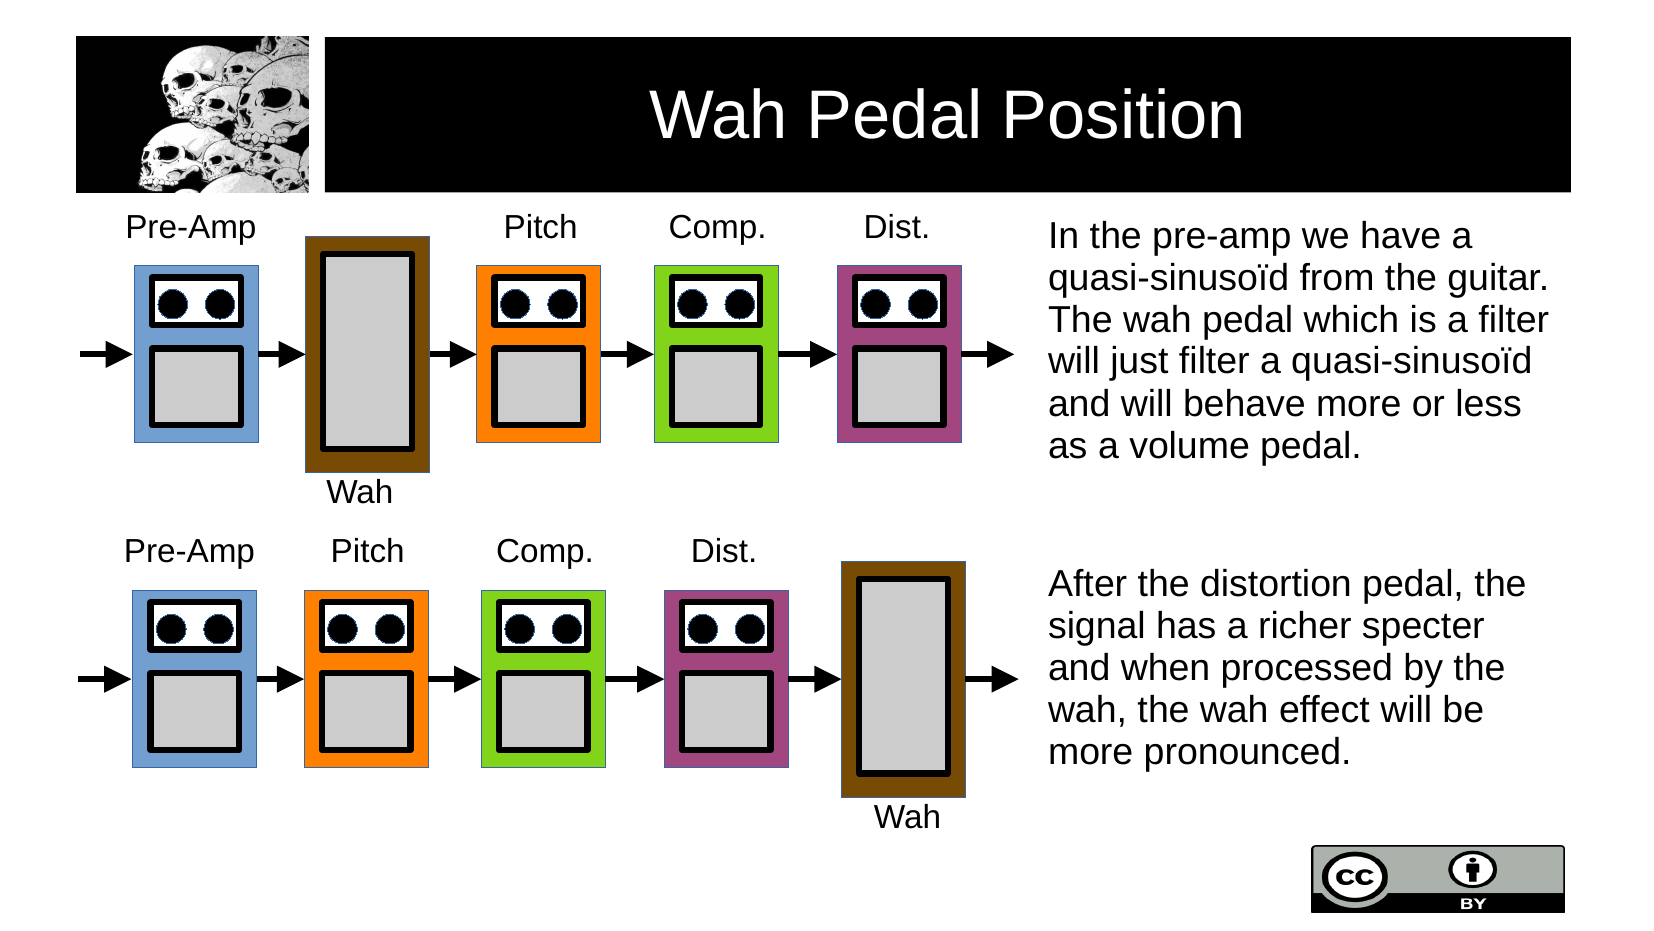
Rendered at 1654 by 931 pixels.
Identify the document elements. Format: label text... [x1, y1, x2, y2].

text_box In the pre-amp we have a quasi-sinusoïd from the guitar. The wah pedal which is a filter will just filter a quasi-sinusoïd and will behave more or less as a volume pedal. [1033, 206, 1565, 474]
picture [1311, 845, 1565, 913]
text_box [305, 236, 430, 473]
text_box [664, 590, 789, 768]
text_box [132, 590, 257, 768]
text_box [654, 265, 779, 443]
text_box [476, 265, 601, 443]
text_box [304, 590, 429, 768]
text_box Pre-Amp [109, 525, 293, 585]
text_box Pitch [488, 200, 607, 260]
picture [76, 36, 309, 193]
text_box Pre-Amp [110, 200, 294, 260]
text_box [134, 265, 259, 443]
text_box After the distortion pedal, the signal has a richer specter and when processed by the wah, the wah effect will be more pronounced. [1033, 555, 1565, 821]
text_box Wah [311, 473, 430, 519]
text_box Dist. [676, 525, 795, 578]
text_box Comp. [481, 525, 635, 578]
text_box Dist. [848, 200, 968, 253]
title Wah Pedal Position [324, 37, 1571, 193]
text_box Wah [859, 791, 978, 844]
text_box [837, 265, 962, 443]
text_box [841, 561, 966, 798]
text_box [481, 590, 606, 768]
text_box Pitch [315, 525, 434, 585]
text_box Comp. [654, 200, 808, 253]
